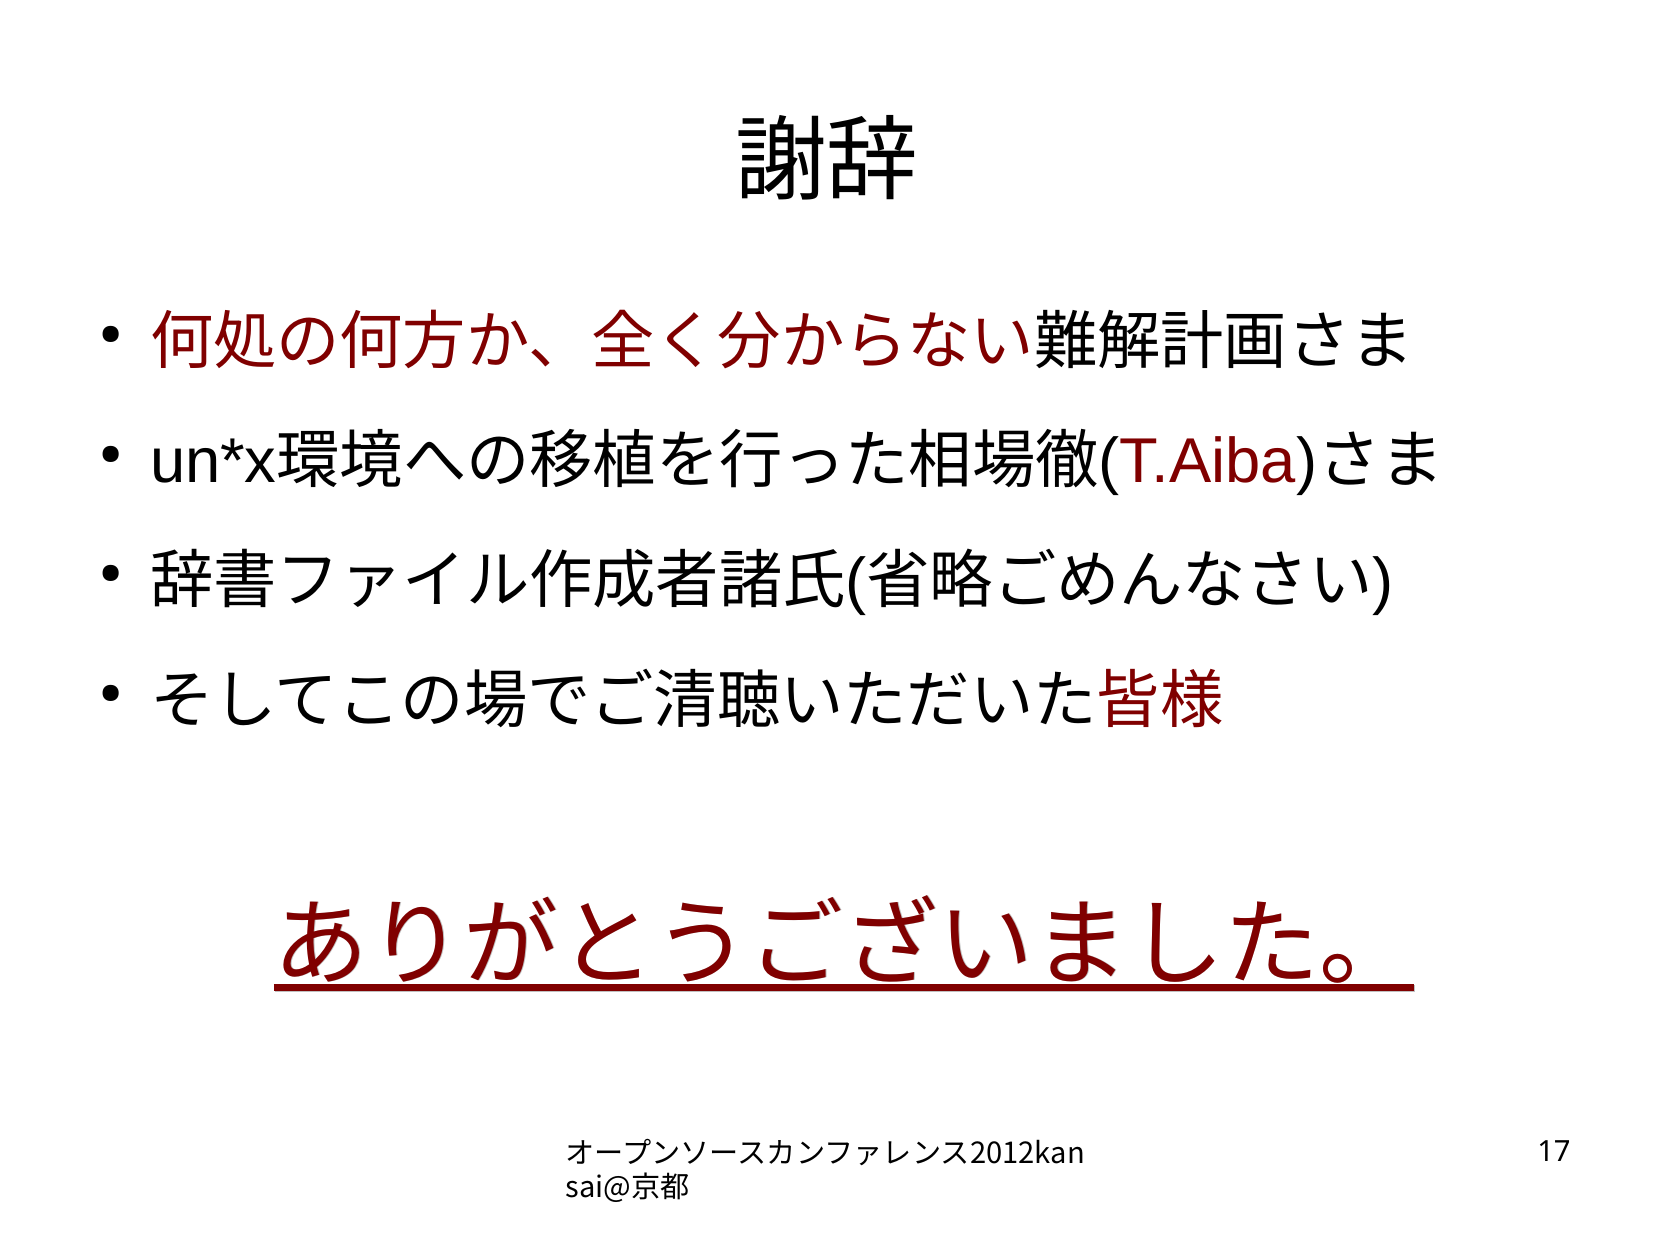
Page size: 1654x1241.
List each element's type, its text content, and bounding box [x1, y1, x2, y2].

list 何処の何方か、全く分からない難解計画さま un*x環境への移植を行った相場徹(T.Aiba)さま 辞書ファイル作成者諸氏(省略ごめんなさい) そしてこの場でご清聴いただいた皆様 ありがとうございました。 [82, 290, 1538, 1010]
title 謝辞 [82, 49, 1571, 257]
